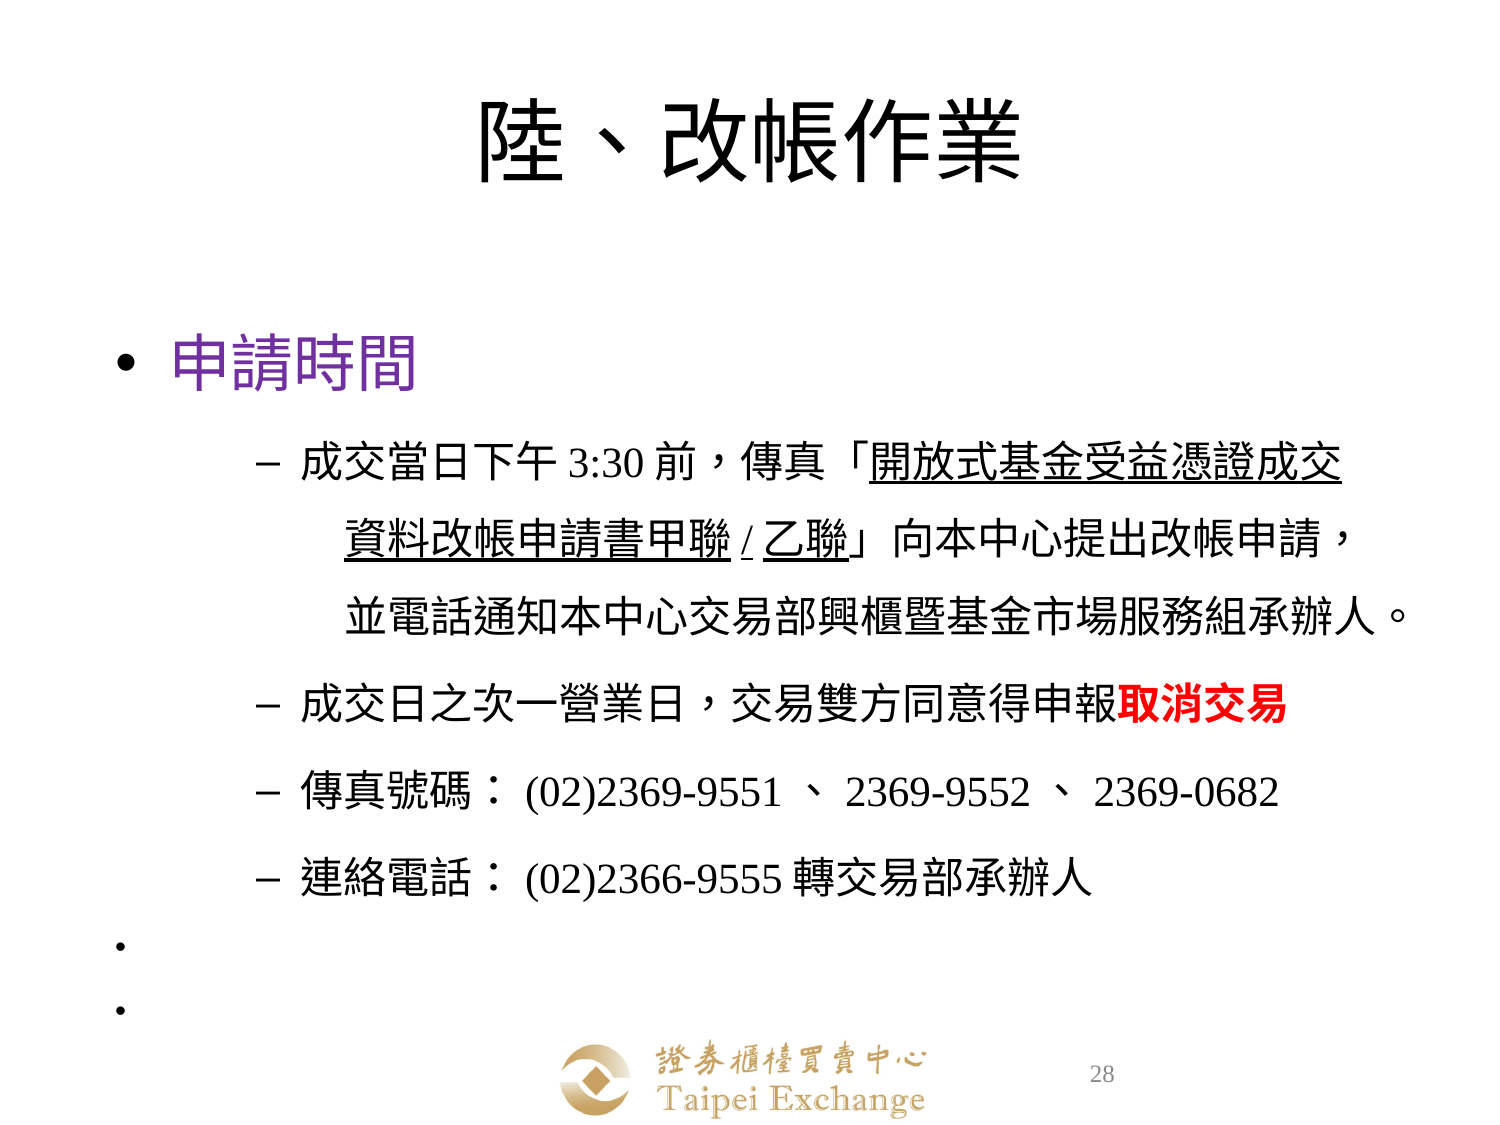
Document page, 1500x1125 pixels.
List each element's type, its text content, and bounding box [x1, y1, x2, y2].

text_box [1074, 1042, 1426, 1103]
list 申請時間 成交當日下午3:30前，傳真「開放式基金受益憑證成交資料改帳申請書甲聯/乙聯」向本中心提出改帳申請，並電話通知本中心交易部興櫃暨基金市場服務組承辦人。 成交日之次一營業日，交易雙方同意得申報取消交易 傳真號碼：(02)2369-9551、2369-9552、2369-0682 連絡電話：(02)2366-9555轉交易部承辦人 [100, 278, 1395, 993]
title 陸、改帳作業 [75, 45, 1426, 233]
